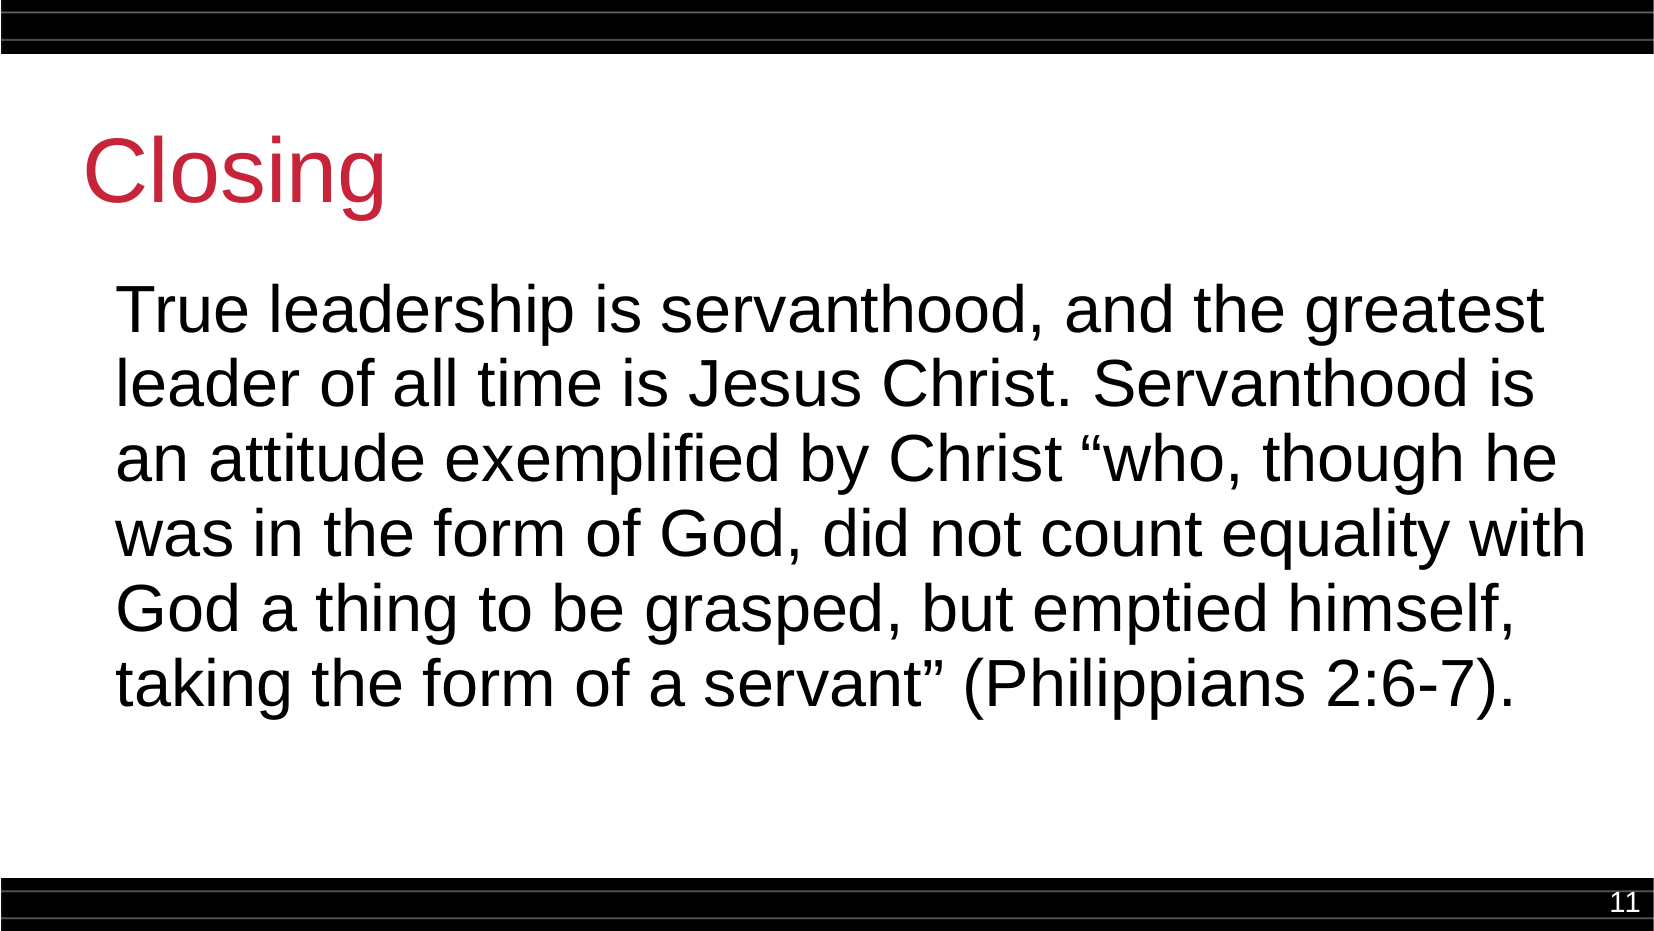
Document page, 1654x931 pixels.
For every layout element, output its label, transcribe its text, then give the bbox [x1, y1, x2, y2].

list True leadership is servanthood, and the greatest leader of all time is Jesus Christ. Servanthood is an attitude exemplified by Christ “who, though he was in the form of God, did not count equality with God a thing to be grasped, but emptied himself, taking the form of a servant” (Philippians 2:6-7). [45, 271, 1621, 841]
picture [1, 878, 1654, 931]
title Closing [82, 92, 1571, 249]
picture [1, 0, 1654, 54]
